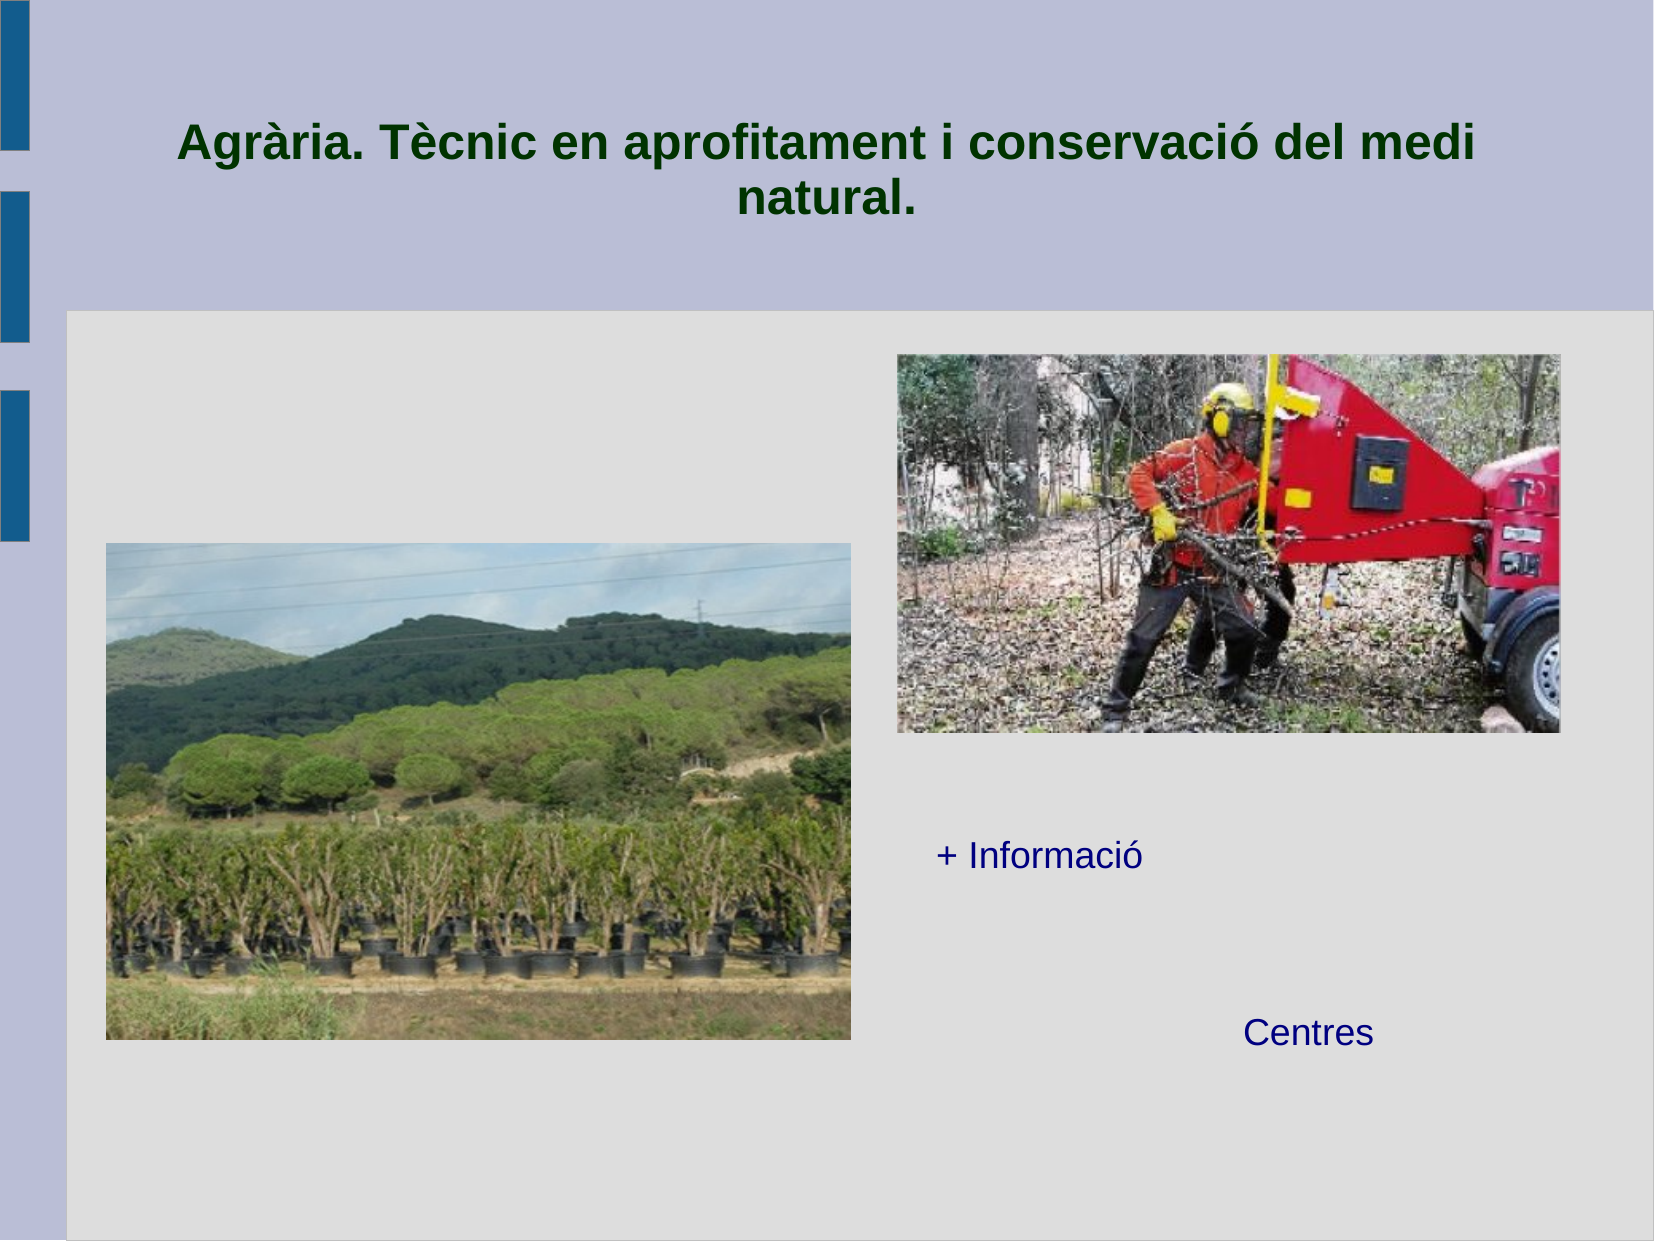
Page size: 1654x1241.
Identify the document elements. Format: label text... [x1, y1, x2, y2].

picture [897, 354, 1561, 733]
picture [106, 543, 851, 1040]
title Agrària. Tècnic en aprofitament i conservació del medi natural. [118, 35, 1536, 304]
text_box + Informació [921, 826, 1185, 897]
text_box Centres [1228, 1003, 1417, 1074]
